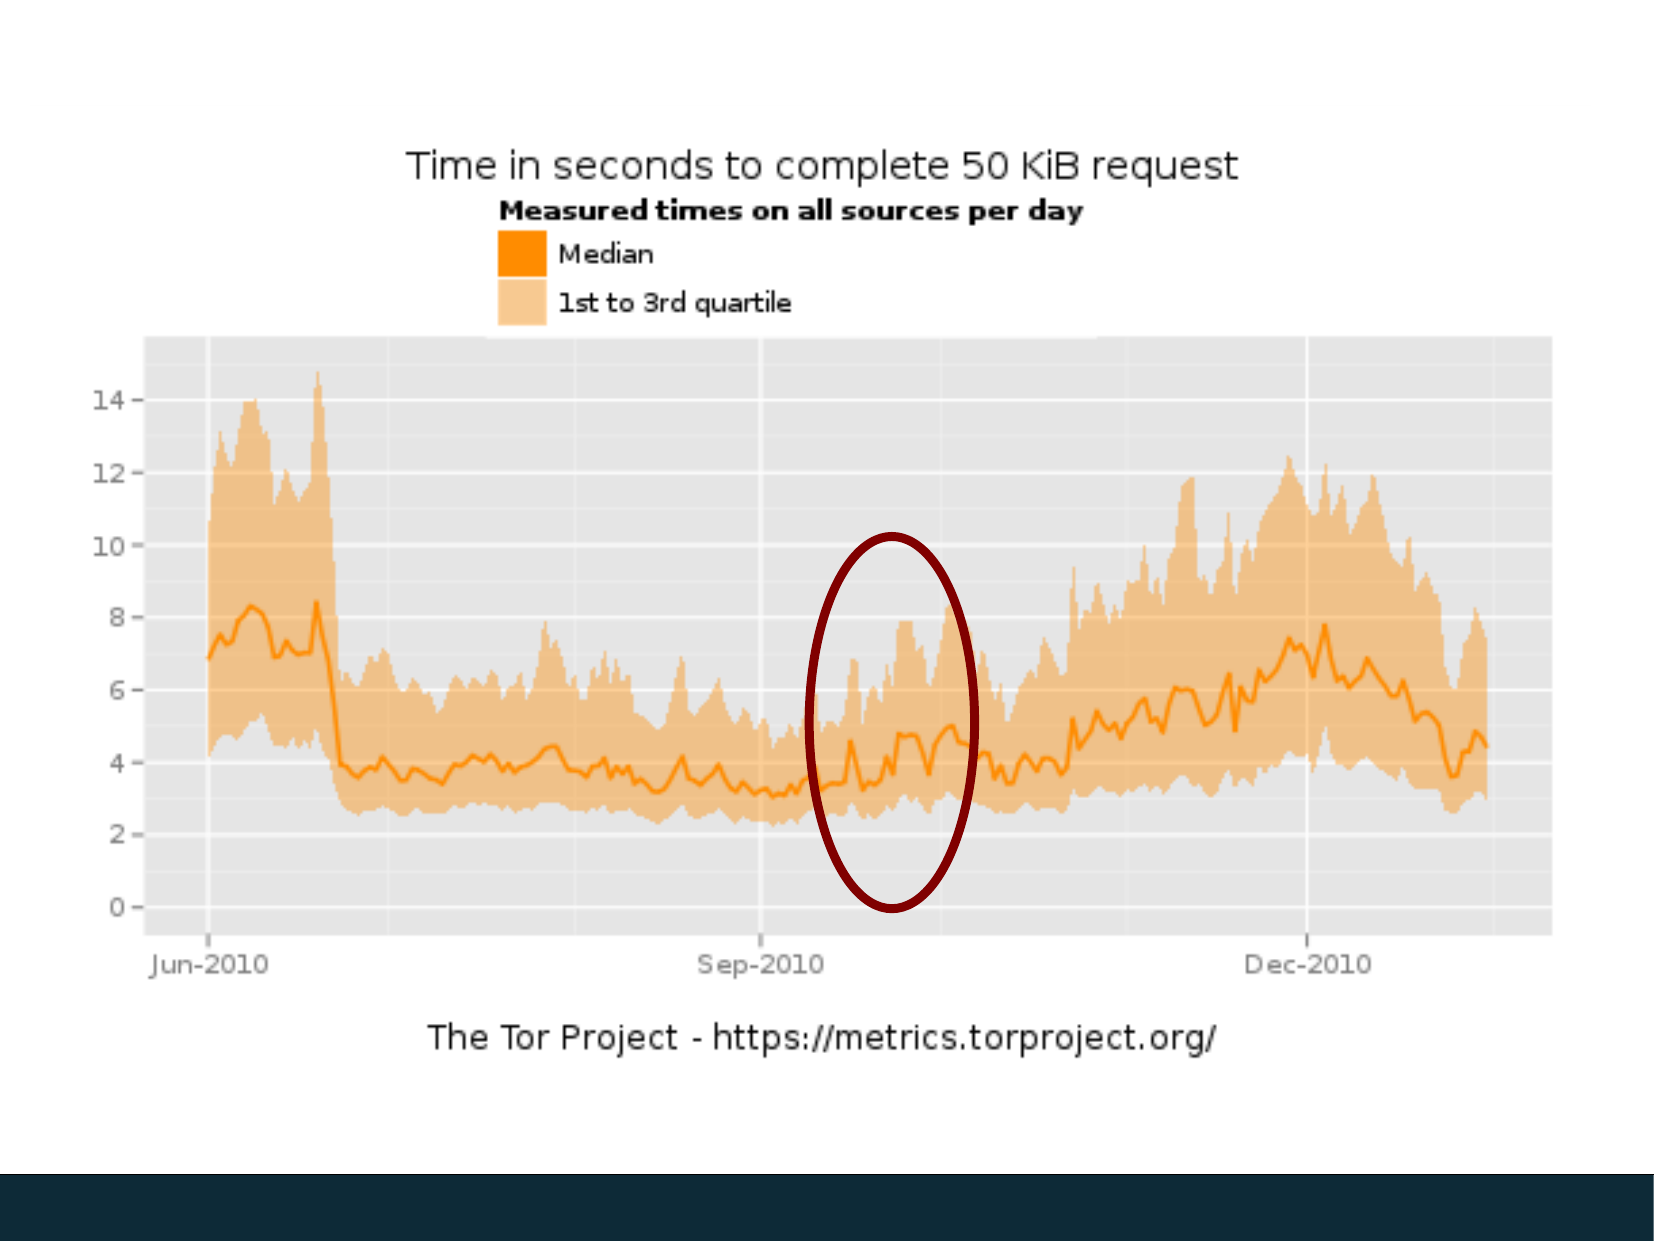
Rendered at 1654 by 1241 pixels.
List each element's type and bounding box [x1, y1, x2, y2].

picture [30, 104, 1591, 1081]
